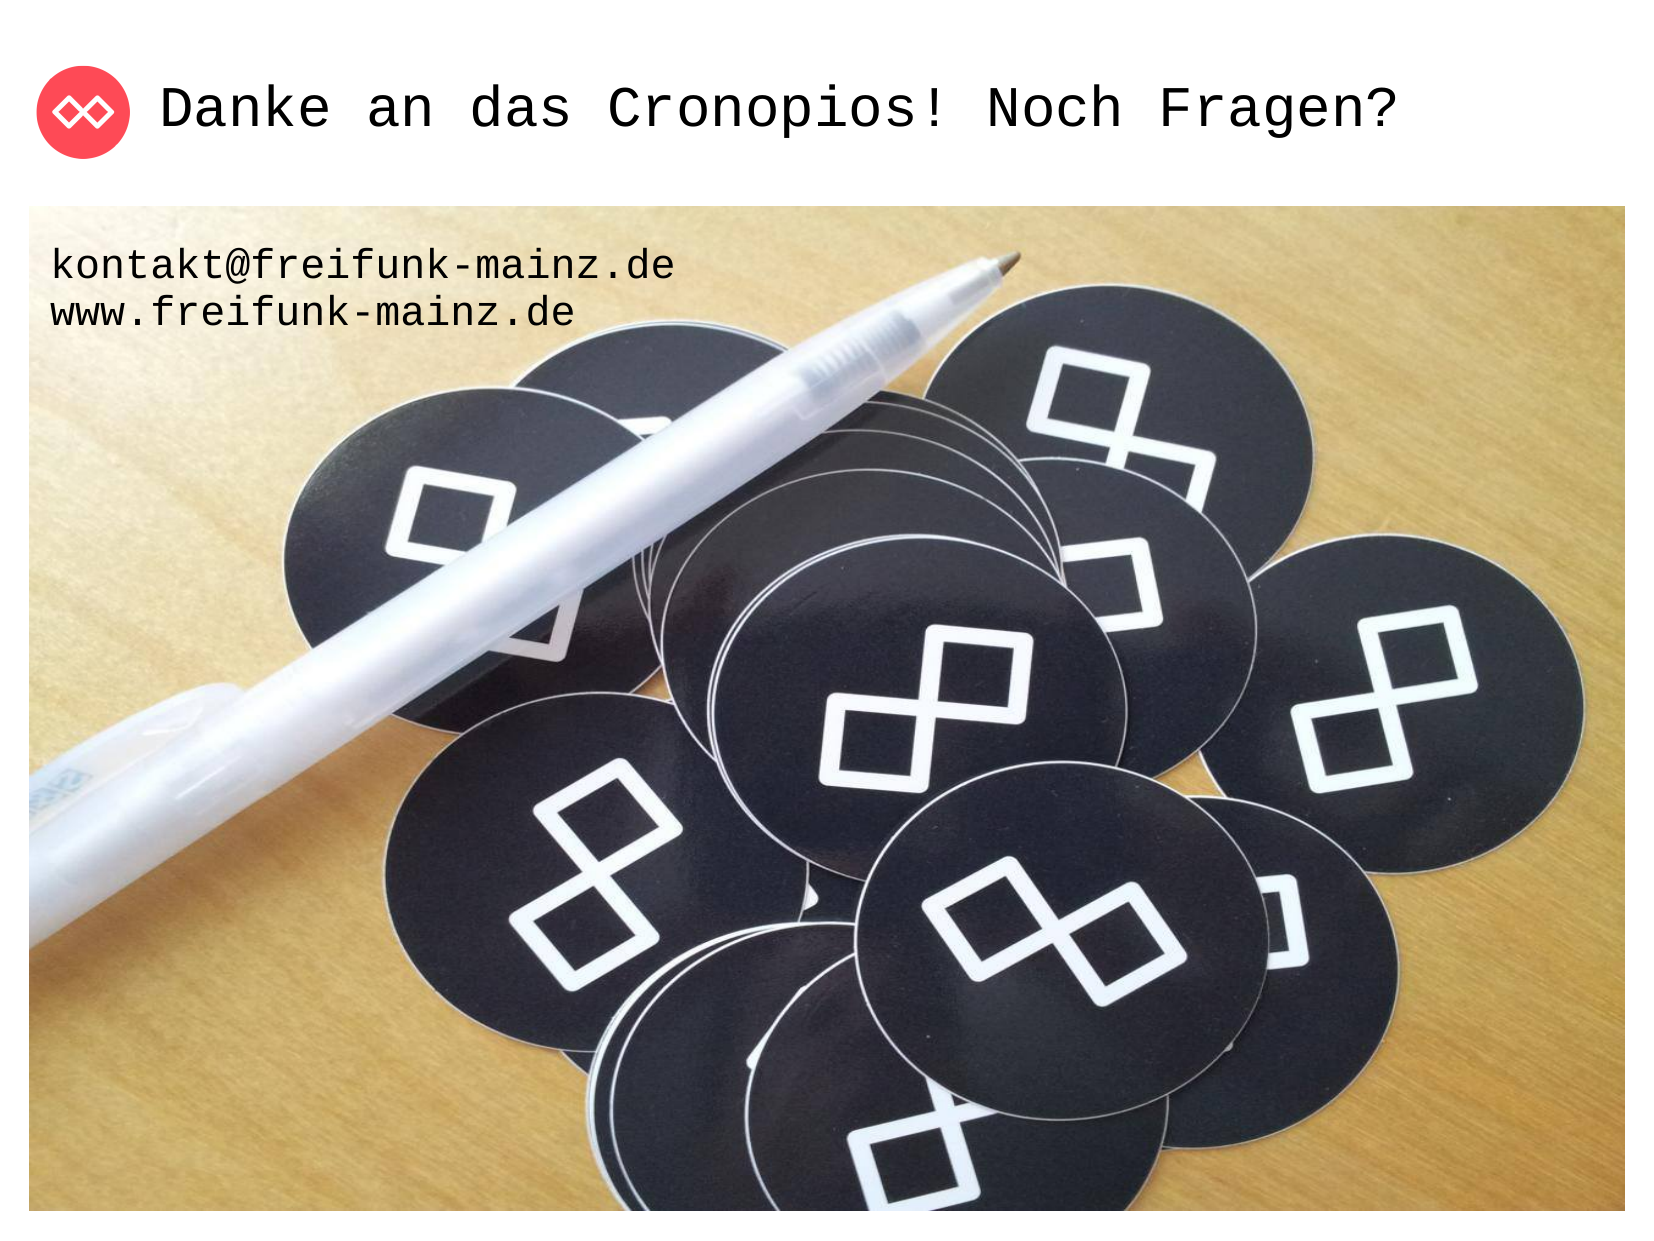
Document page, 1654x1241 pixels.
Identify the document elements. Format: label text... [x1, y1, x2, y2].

title Danke an das Cronopios! Noch Fragen? [159, 15, 1648, 208]
picture [29, 206, 1625, 1211]
picture [17, 46, 149, 178]
text_box kontakt@freifunk-mainz.de www.freifunk-mainz.de [35, 236, 1247, 798]
